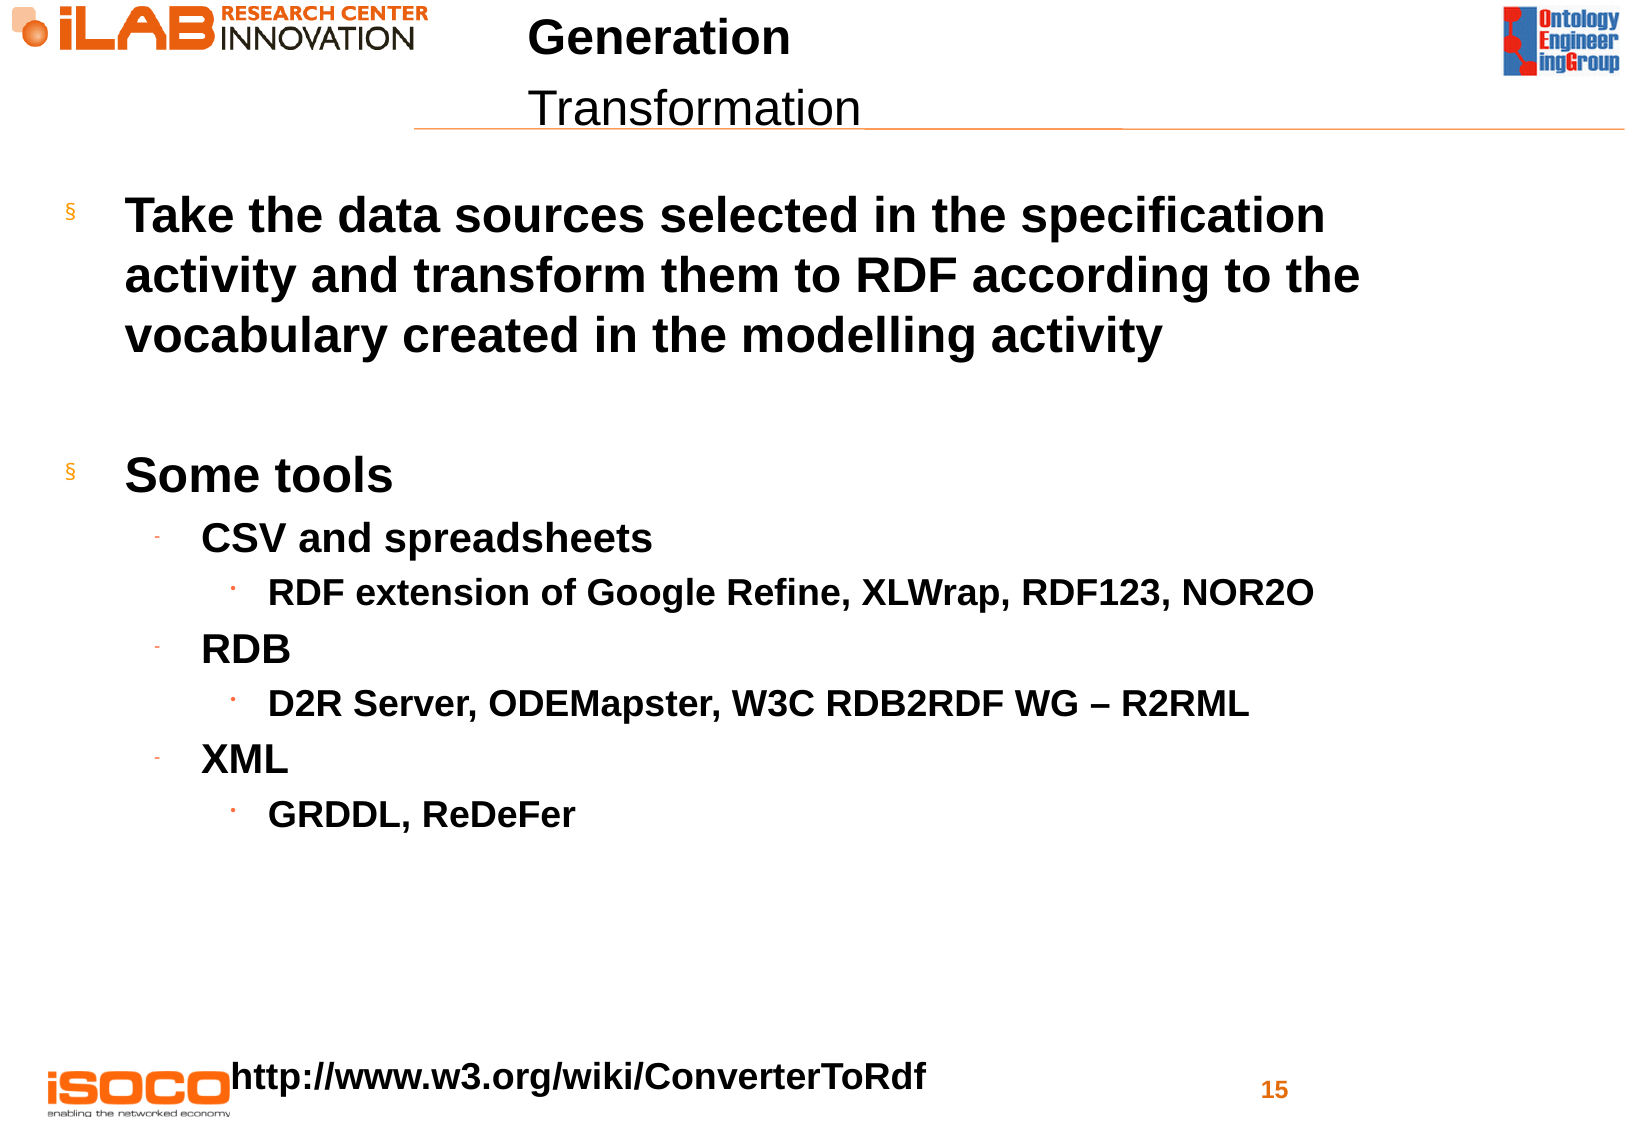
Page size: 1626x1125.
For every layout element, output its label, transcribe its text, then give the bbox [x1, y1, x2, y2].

picture [5, 0, 435, 55]
text_box Take the data sources selected in the specification activity and transform them to RDF according to the vocabulary created in the modelling activity Some tools CSV and spreadsheets RDF extension of Google Refine, XLWrap, RDF123, NOR2O RDB D2R Server, ODEMapster, W3C RDB2RDF WG – R2RML XML GRDDL, ReDeFer http://www.w3.org/wiki/ConverterToRdf [50, 174, 1451, 1038]
list Transformation [452, 67, 1605, 118]
list Generation [452, 0, 1605, 48]
picture [47, 1071, 230, 1117]
picture [1501, 5, 1620, 77]
